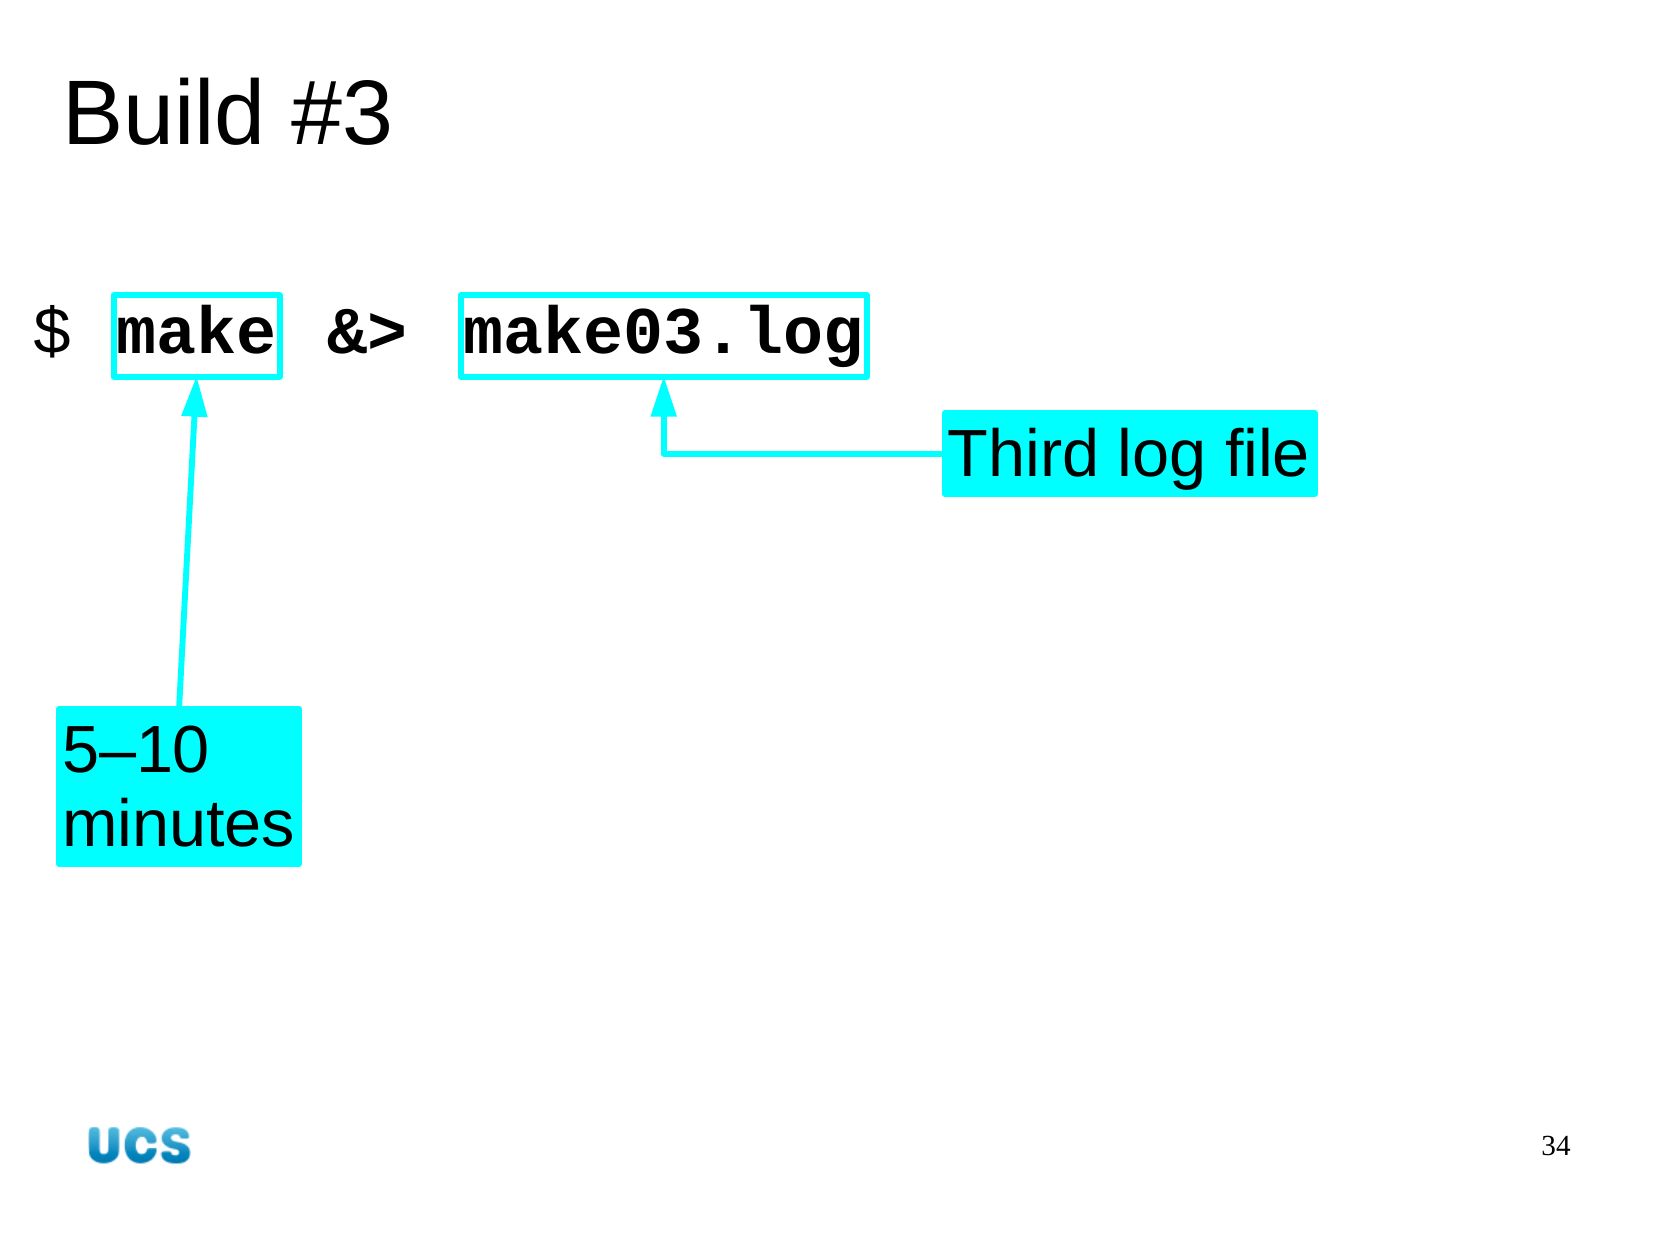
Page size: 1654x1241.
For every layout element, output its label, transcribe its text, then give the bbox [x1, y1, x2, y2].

text_box make [113, 295, 280, 377]
text_box 5‒10 minutes [59, 708, 300, 865]
text_box Third log file [944, 413, 1315, 495]
text_box &> [324, 295, 412, 377]
text_box make03.log [460, 295, 867, 377]
picture [88, 1126, 191, 1165]
text_box $ [29, 295, 76, 377]
text_box Build #3 [59, 59, 397, 168]
